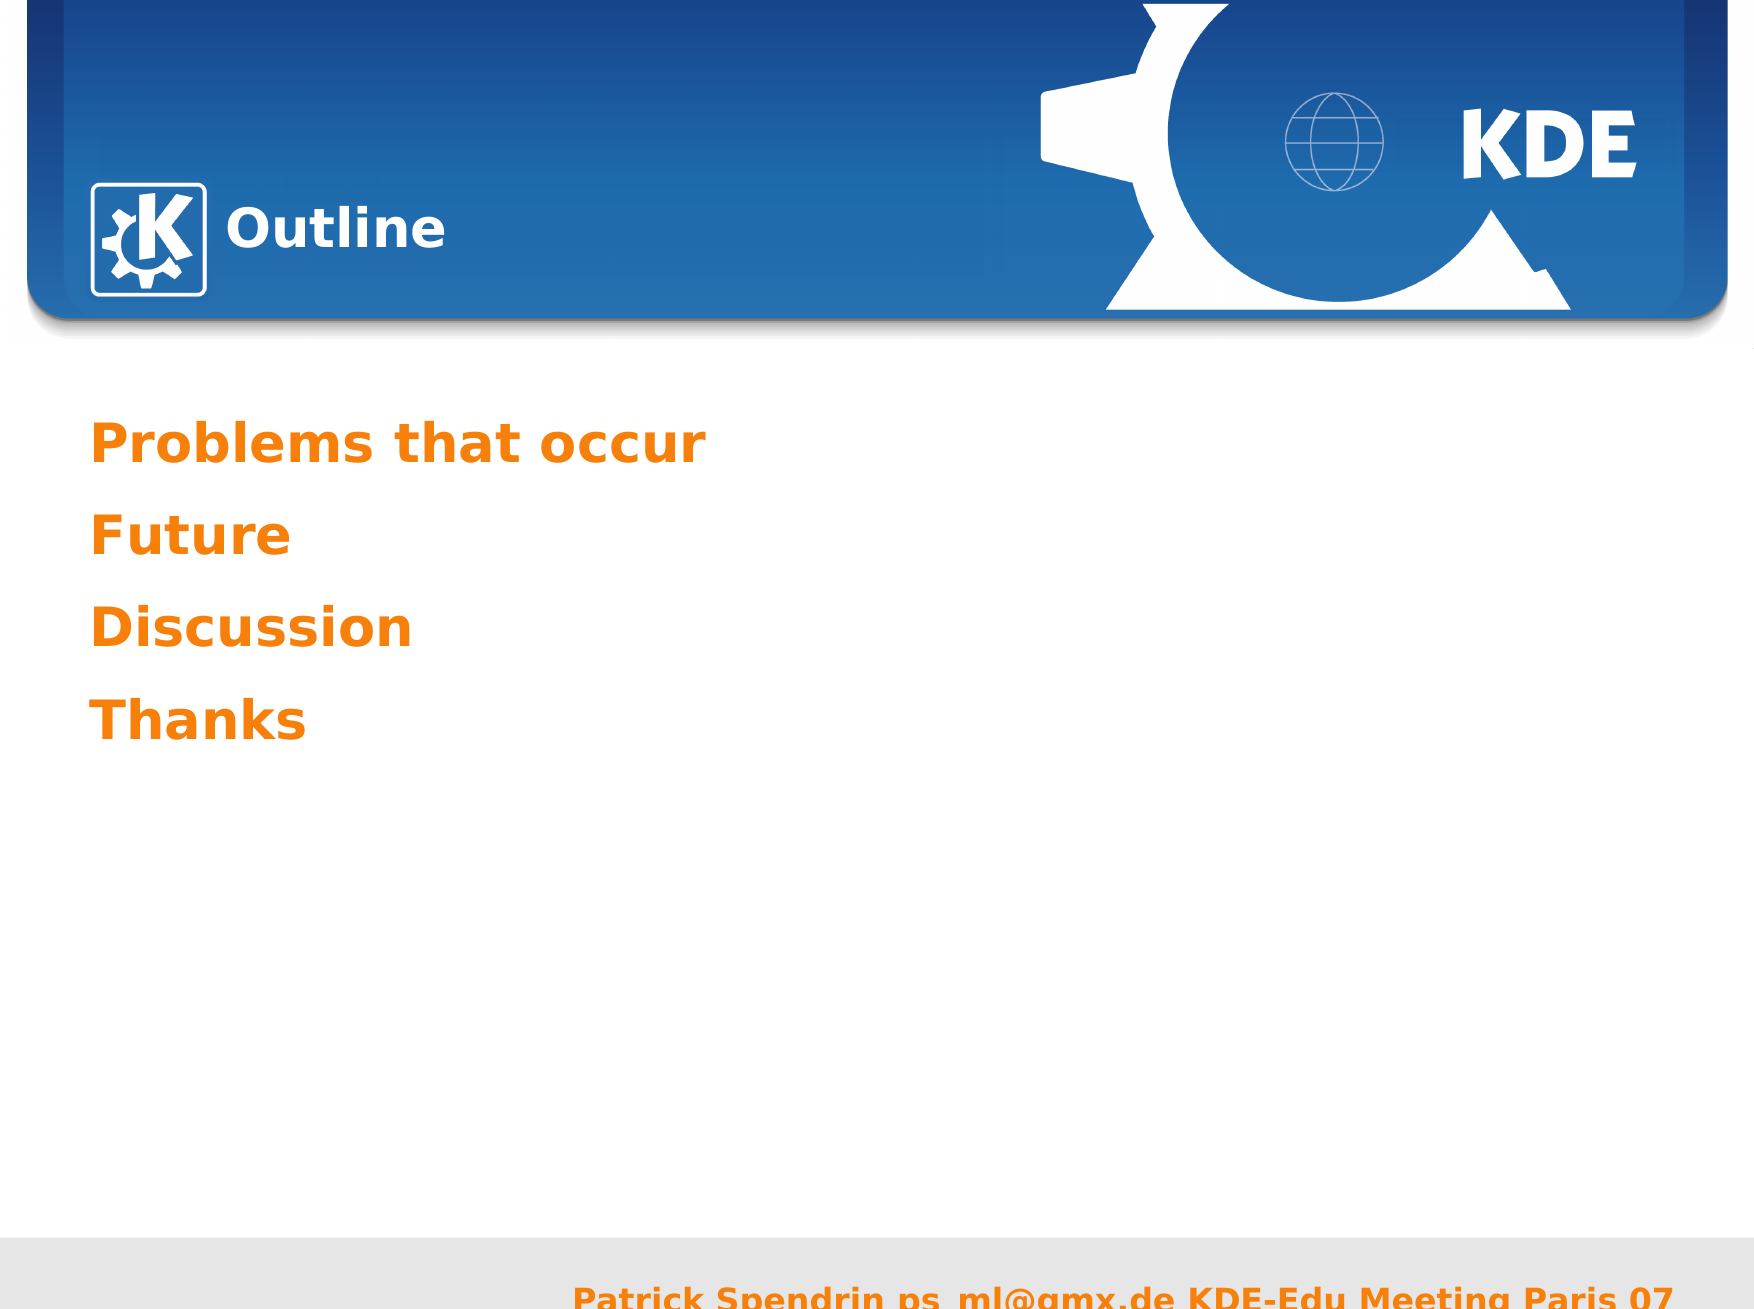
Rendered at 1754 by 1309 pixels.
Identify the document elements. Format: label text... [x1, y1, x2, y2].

picture [0, 0, 1754, 349]
list Problems that occur Future Discussion Thanks [71, 411, 1651, 1148]
title Outline [225, 194, 1126, 264]
